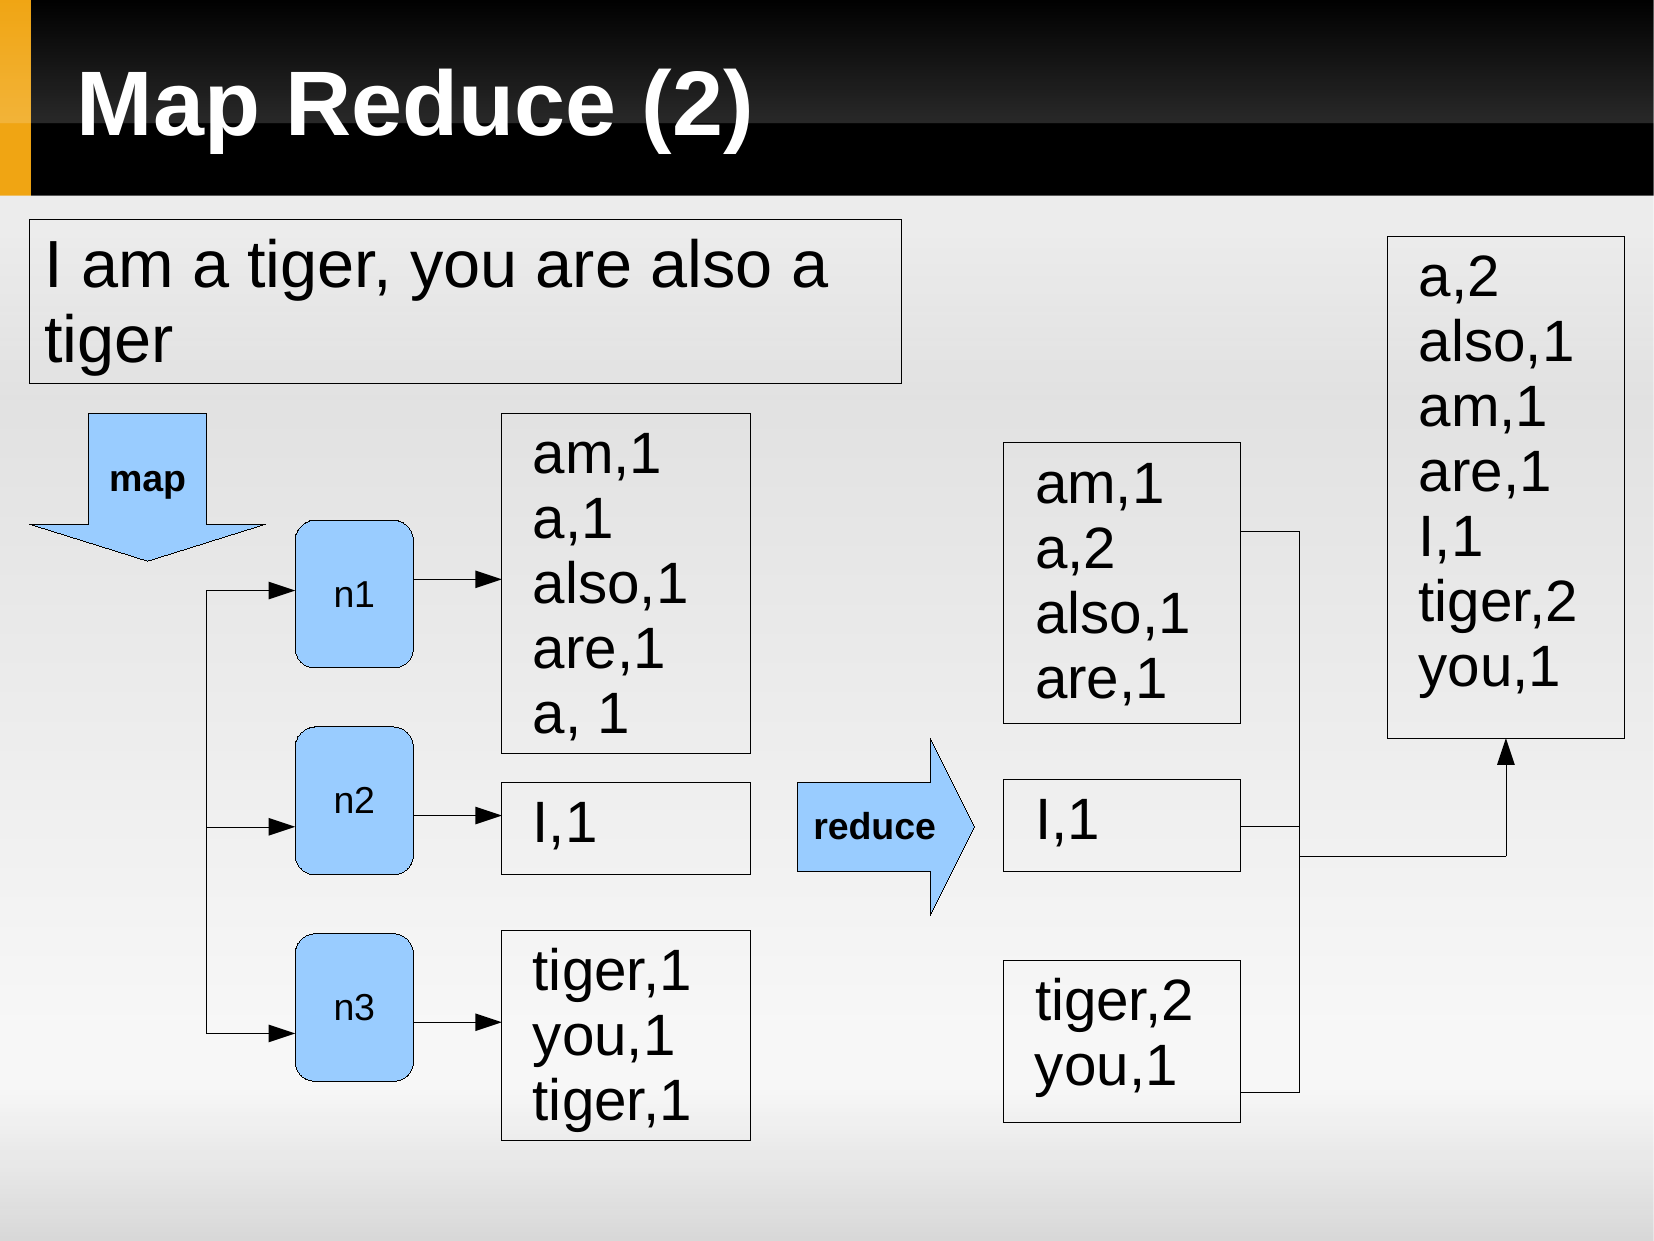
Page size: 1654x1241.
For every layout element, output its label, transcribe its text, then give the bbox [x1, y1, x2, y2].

text_box tiger,1 you,1 tiger,1 [501, 930, 751, 1141]
title Map Reduce (2) [76, 7, 1565, 200]
text_box n2 [295, 726, 414, 875]
text_box I am a tiger, you are also a tiger [29, 219, 902, 384]
text_box am,1 a,2 also,1 are,1 [1003, 442, 1241, 724]
text_box tiger,2 you,1 [1003, 960, 1241, 1123]
text_box am,1 a,1 also,1 are,1 a, 1 [501, 413, 751, 754]
text_box map [29, 413, 266, 562]
text_box reduce [797, 738, 975, 916]
text_box I,1 [1003, 779, 1241, 872]
text_box I,1 [501, 782, 751, 875]
text_box n3 [295, 933, 414, 1082]
text_box a,2 also,1 am,1 are,1 I,1 tiger,2 you,1 [1387, 236, 1625, 739]
text_box n1 [295, 520, 414, 668]
picture [0, 0, 1654, 1241]
